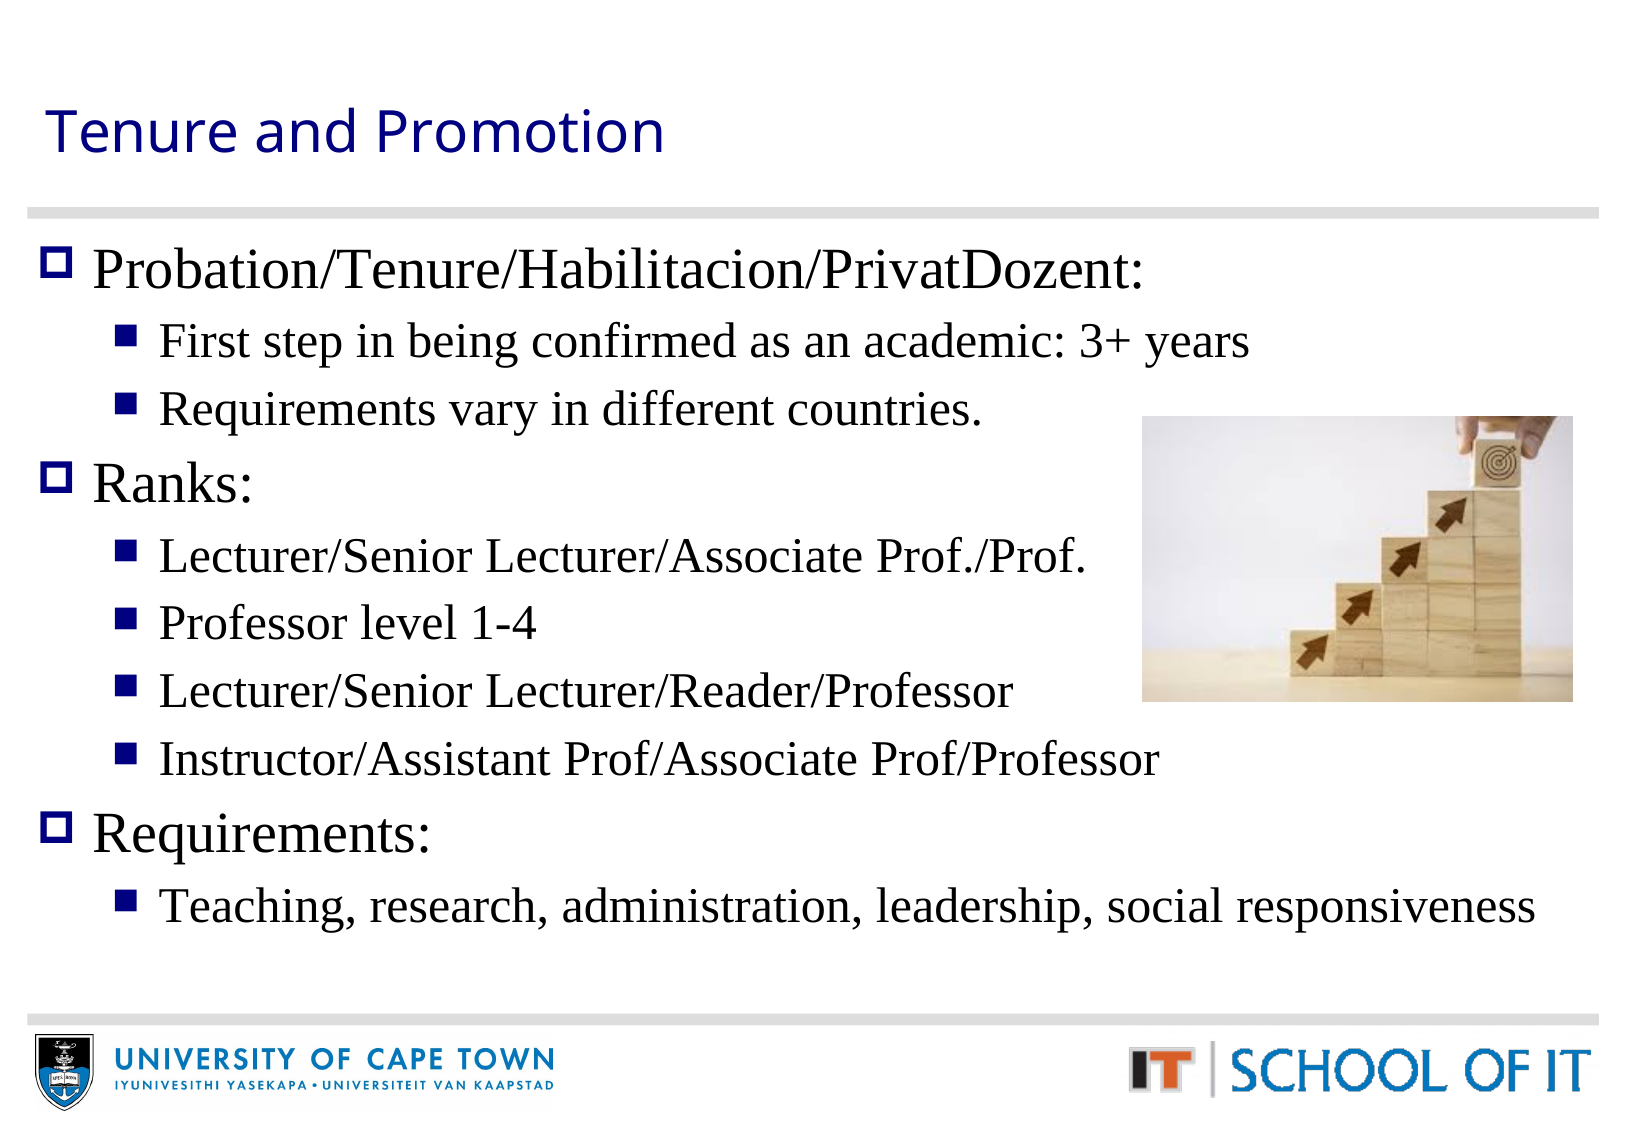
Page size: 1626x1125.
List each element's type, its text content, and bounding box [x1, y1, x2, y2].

title Tenure and Promotion [45, 66, 1583, 194]
picture [1142, 416, 1573, 702]
list Probation/Tenure/Habilitacion/PrivatDozent: First step in being confirmed as an academic: 3+ years Requirements vary in different countries. Ranks: Lecturer/Senior Lecturer/Associate Prof./Prof. Professor level 1-4 Lecturer/Senior Lecturer/Reader/Professor Instructor/Assistant Prof/Associate Prof/Professor Requirements: Teaching, research, administration, leadership, social responsiveness [36, 236, 1579, 998]
picture [1118, 1030, 1606, 1109]
picture [35, 1034, 553, 1111]
